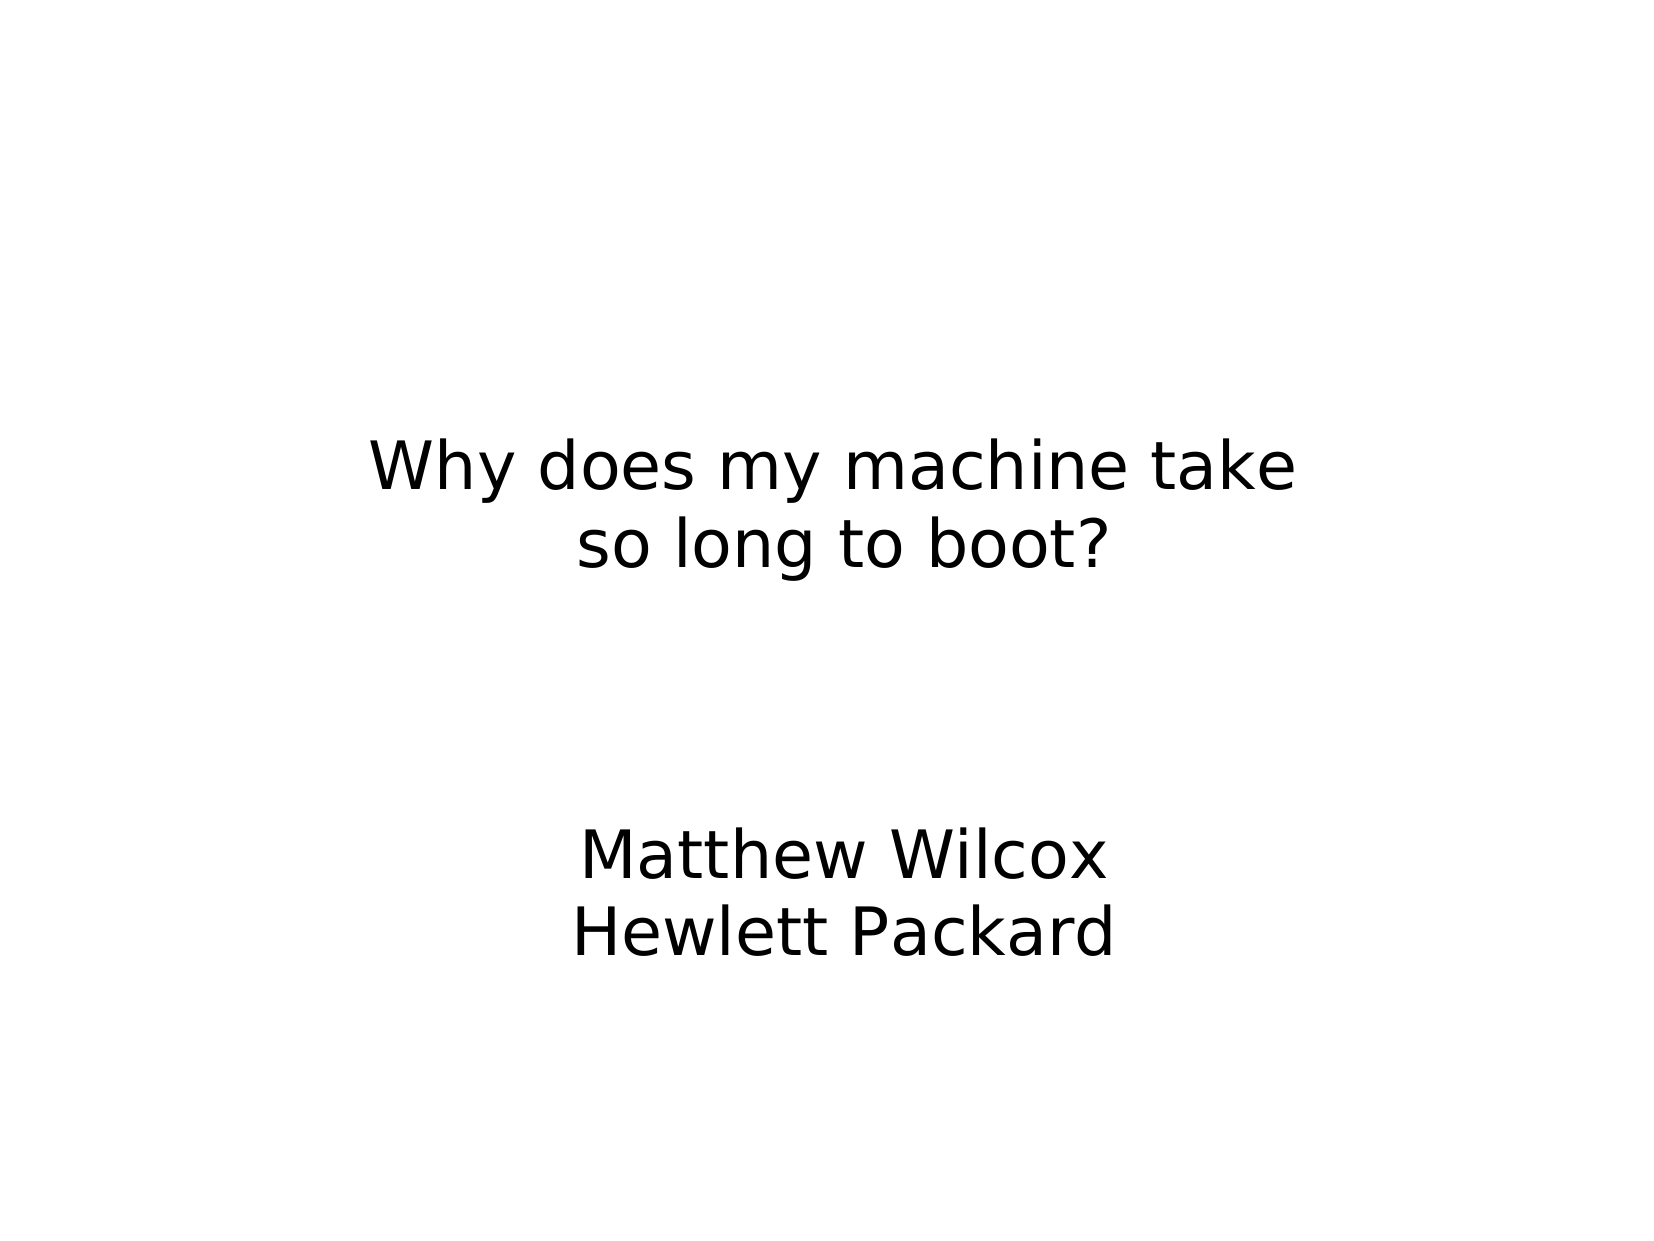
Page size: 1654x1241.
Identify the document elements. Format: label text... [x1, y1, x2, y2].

subtitle Why does my machine take so long to boot? Matthew Wilcox Hewlett Packard [82, 290, 1571, 1109]
